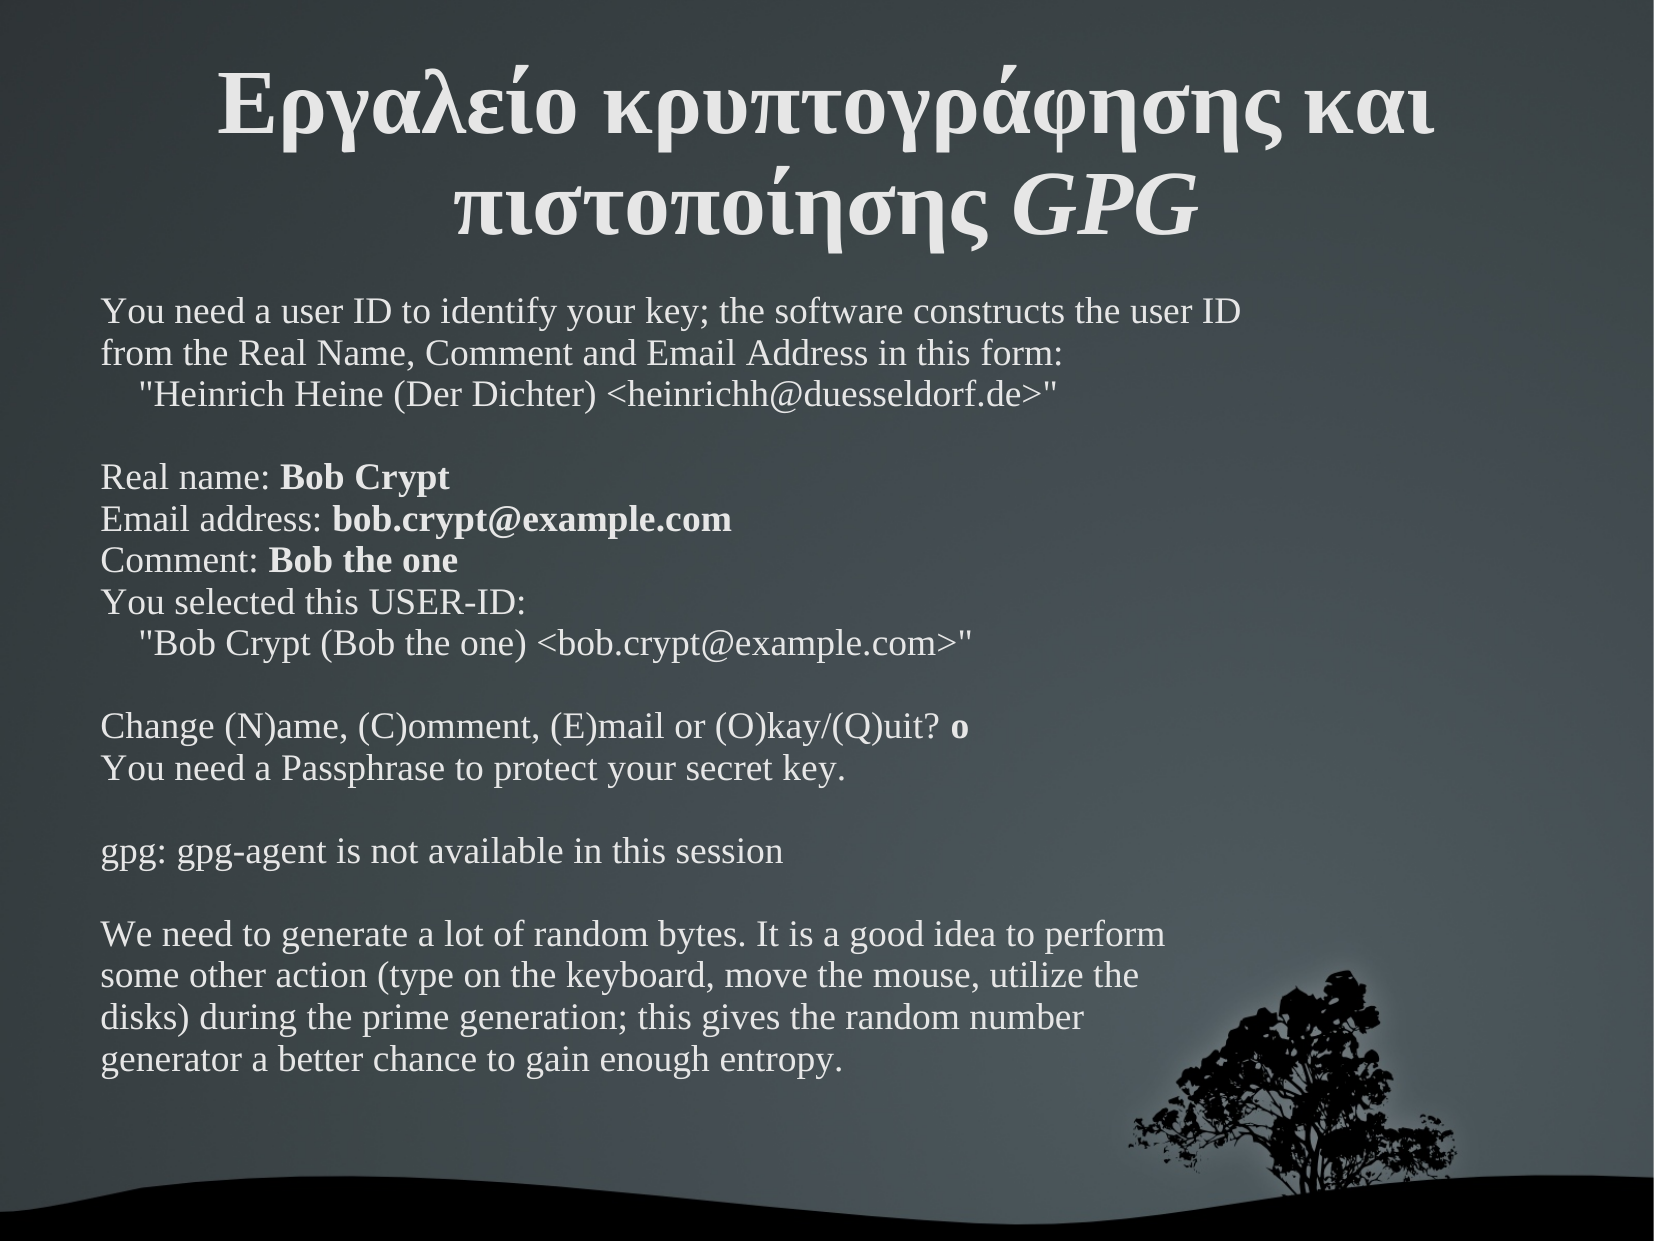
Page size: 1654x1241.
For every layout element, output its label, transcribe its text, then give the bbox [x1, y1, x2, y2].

list You need a user ID to identify your key; the software constructs the user ID from the Real Name, Comment and Email Address in this form: "Heinrich Heine (Der Dichter) <heinrichh@duesseldorf.de>" Real name: Bob Crypt Email address: bob.crypt@example.com Comment: Bob the one You selected this USER-ID: "Bob Crypt (Bob the one) <bob.crypt@example.com>" Change (N)ame, (C)omment, (E)mail or (O)kay/(Q)uit? o You need a Passphrase to protect your secret key. gpg: gpg-agent is not available in this session We need to generate a lot of random bytes. It is a good idea to perform some other action (type on the keyboard, move the mouse, utilize the disks) during the prime generation; this gives the random number generator a better chance to gain enough entropy. [82, 290, 1571, 1214]
title Εργαλείο κρυπτογράφησης και πιστοποίησης GPG [82, 33, 1571, 274]
picture [0, 0, 1654, 1241]
